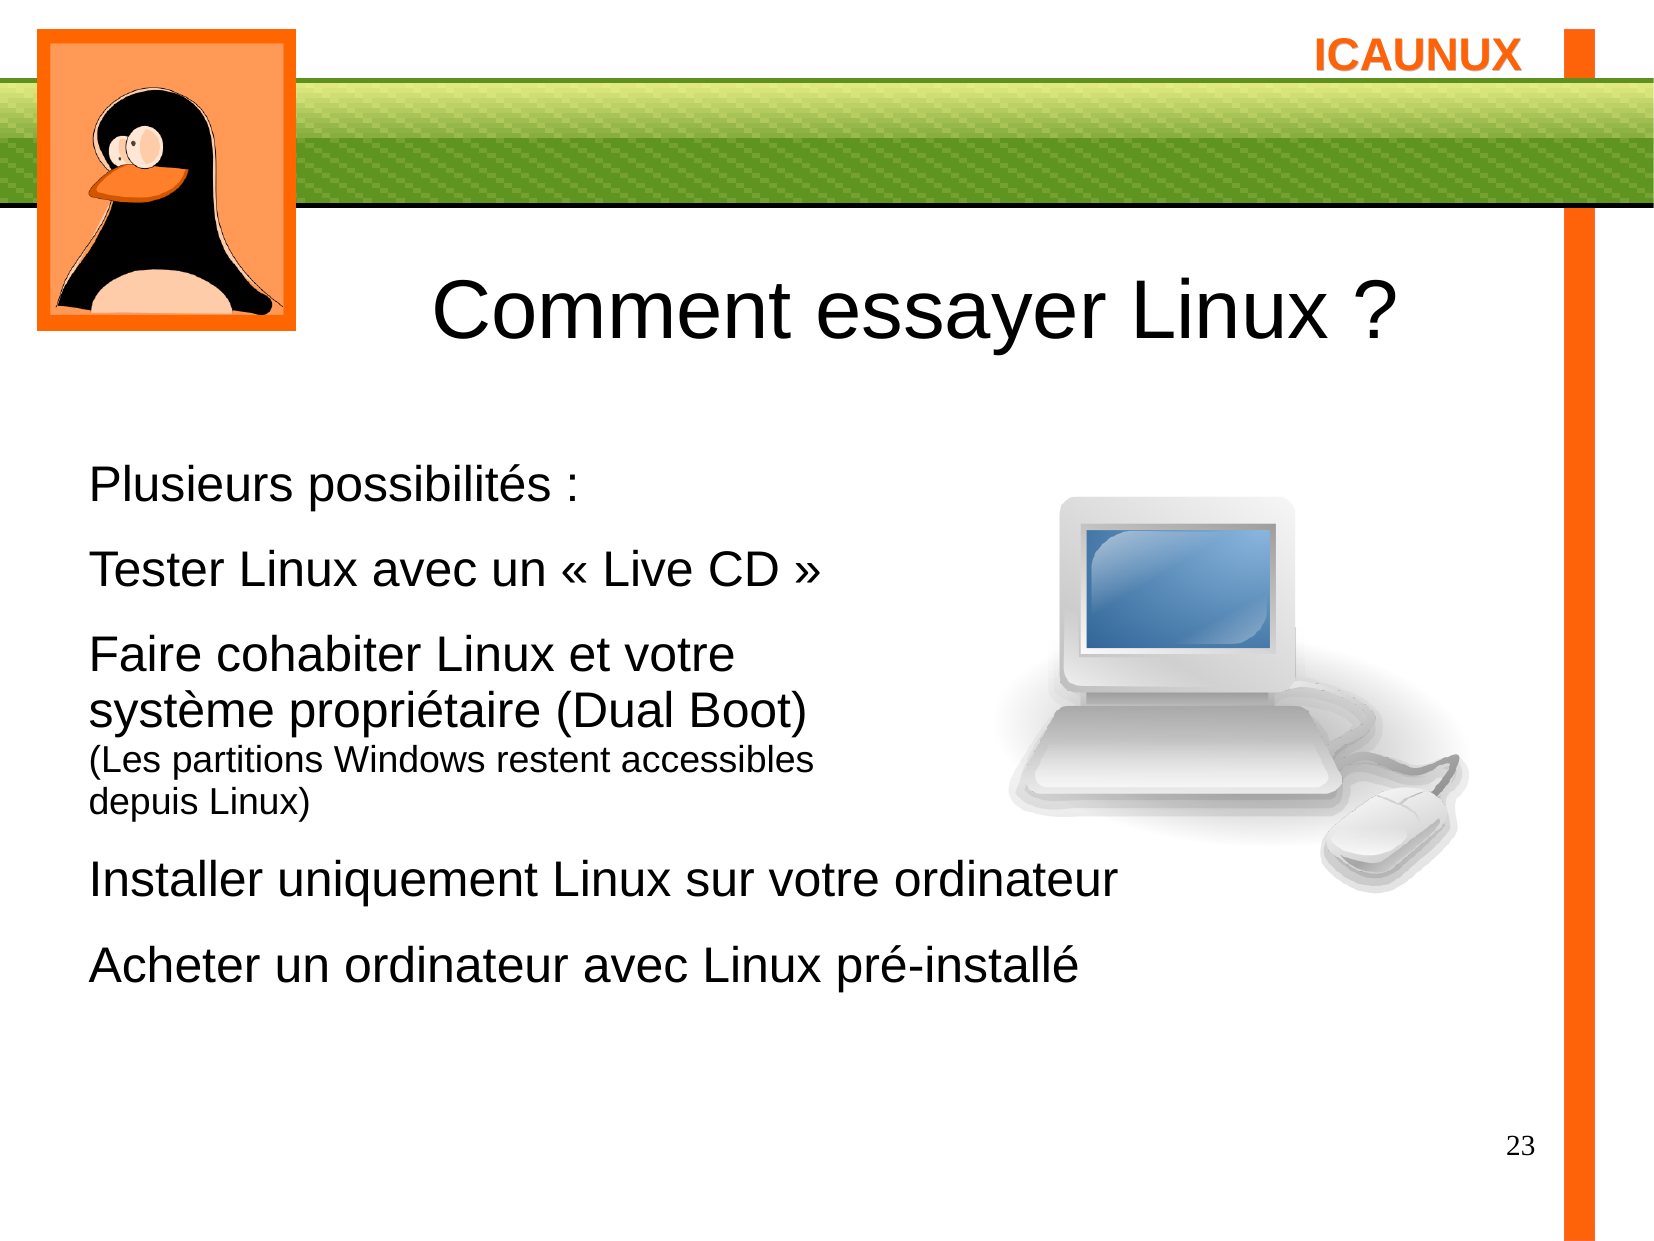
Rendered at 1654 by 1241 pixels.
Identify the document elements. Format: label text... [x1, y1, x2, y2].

title Comment essayer Linux ? [324, 235, 1506, 384]
picture [974, 423, 1496, 945]
picture [0, 29, 1654, 331]
list Plusieurs possibilités : Tester Linux avec un « Live CD » Faire cohabiter Linux et votre système propriétaire (Dual Boot) (Les partitions Windows restent accessibles depuis Linux) Installer uniquement Linux sur votre ordinateur Acheter un ordinateur avec Linux pré-installé [88, 456, 1512, 1093]
